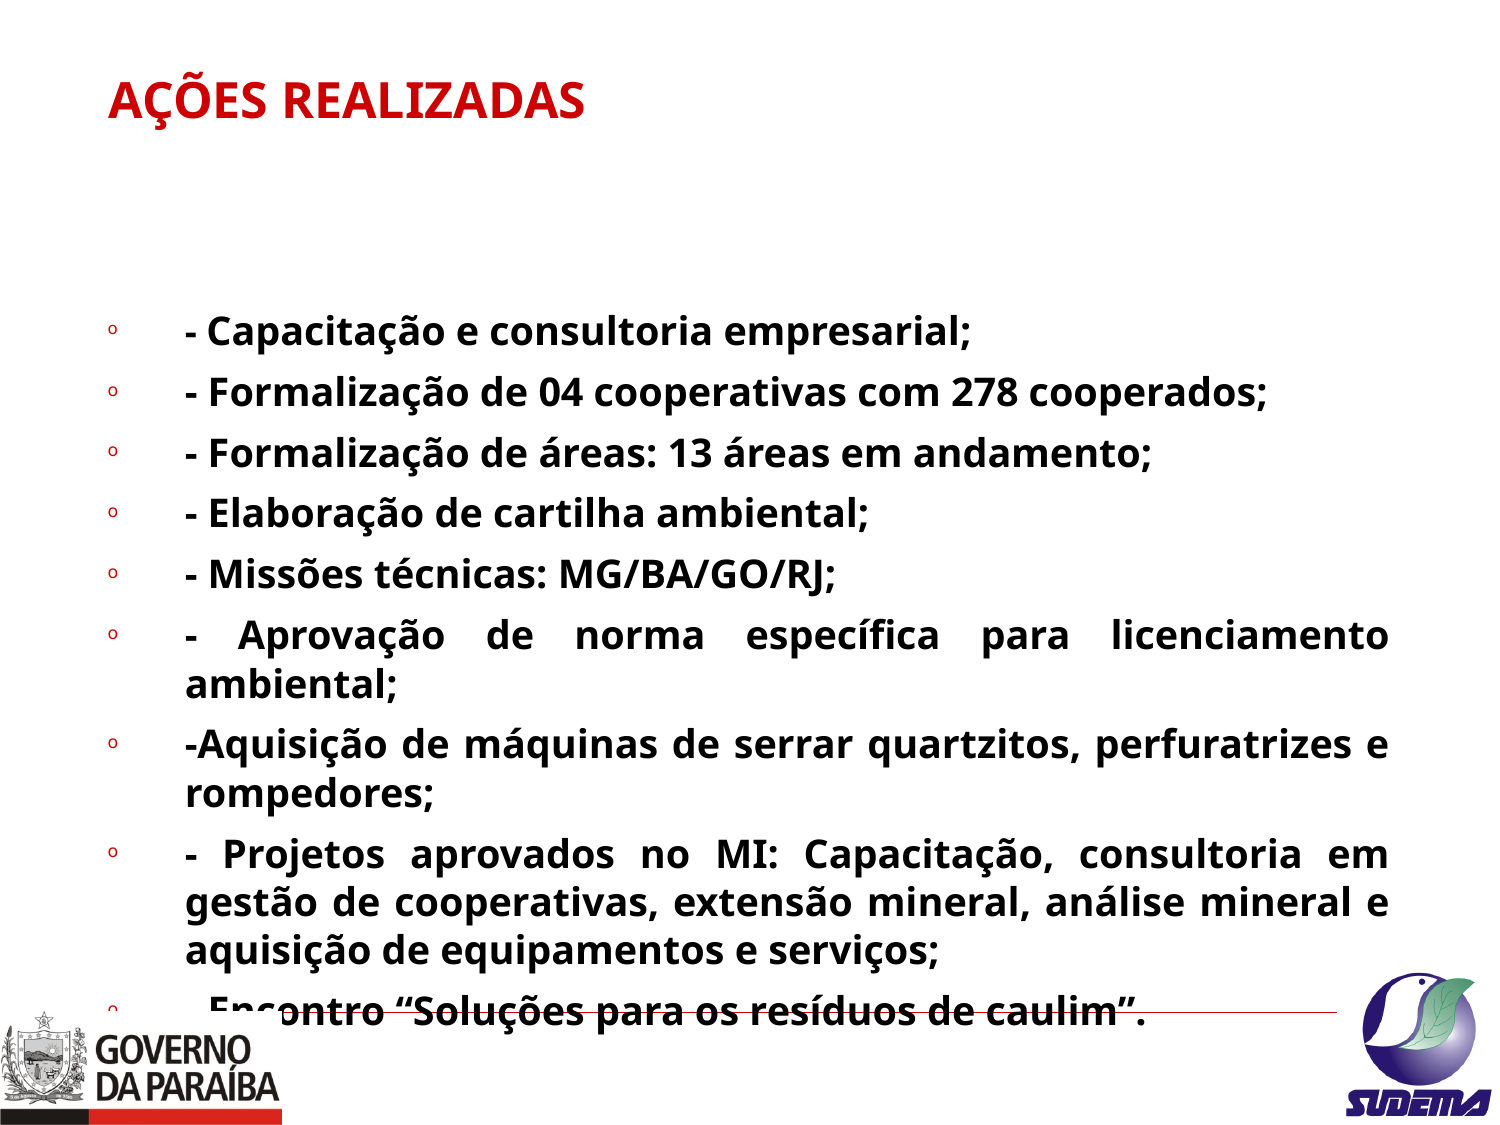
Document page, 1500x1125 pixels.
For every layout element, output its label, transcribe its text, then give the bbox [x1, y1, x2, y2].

list - Capacitação e consultoria empresarial; - Formalização de 04 cooperativas com 278 cooperados; - Formalização de áreas: 13 áreas em andamento; - Elaboração de cartilha ambiental; - Missões técnicas: MG/BA/GO/RJ; - Aprovação de norma específica para licenciamento ambiental; -Aquisição de máquinas de serrar quartzitos, perfuratrizes e rompedores; - Projetos aprovados no MI: Capacitação, consultoria em gestão de cooperativas, extensão mineral, análise mineral e aquisição de equipamentos e serviços; - Encontro “Soluções para os resíduos de caulim”. [92, 299, 1406, 1071]
picture [0, 1011, 282, 1125]
title AÇÕES REALIZADAS [94, 36, 833, 161]
picture [1337, 962, 1500, 1125]
